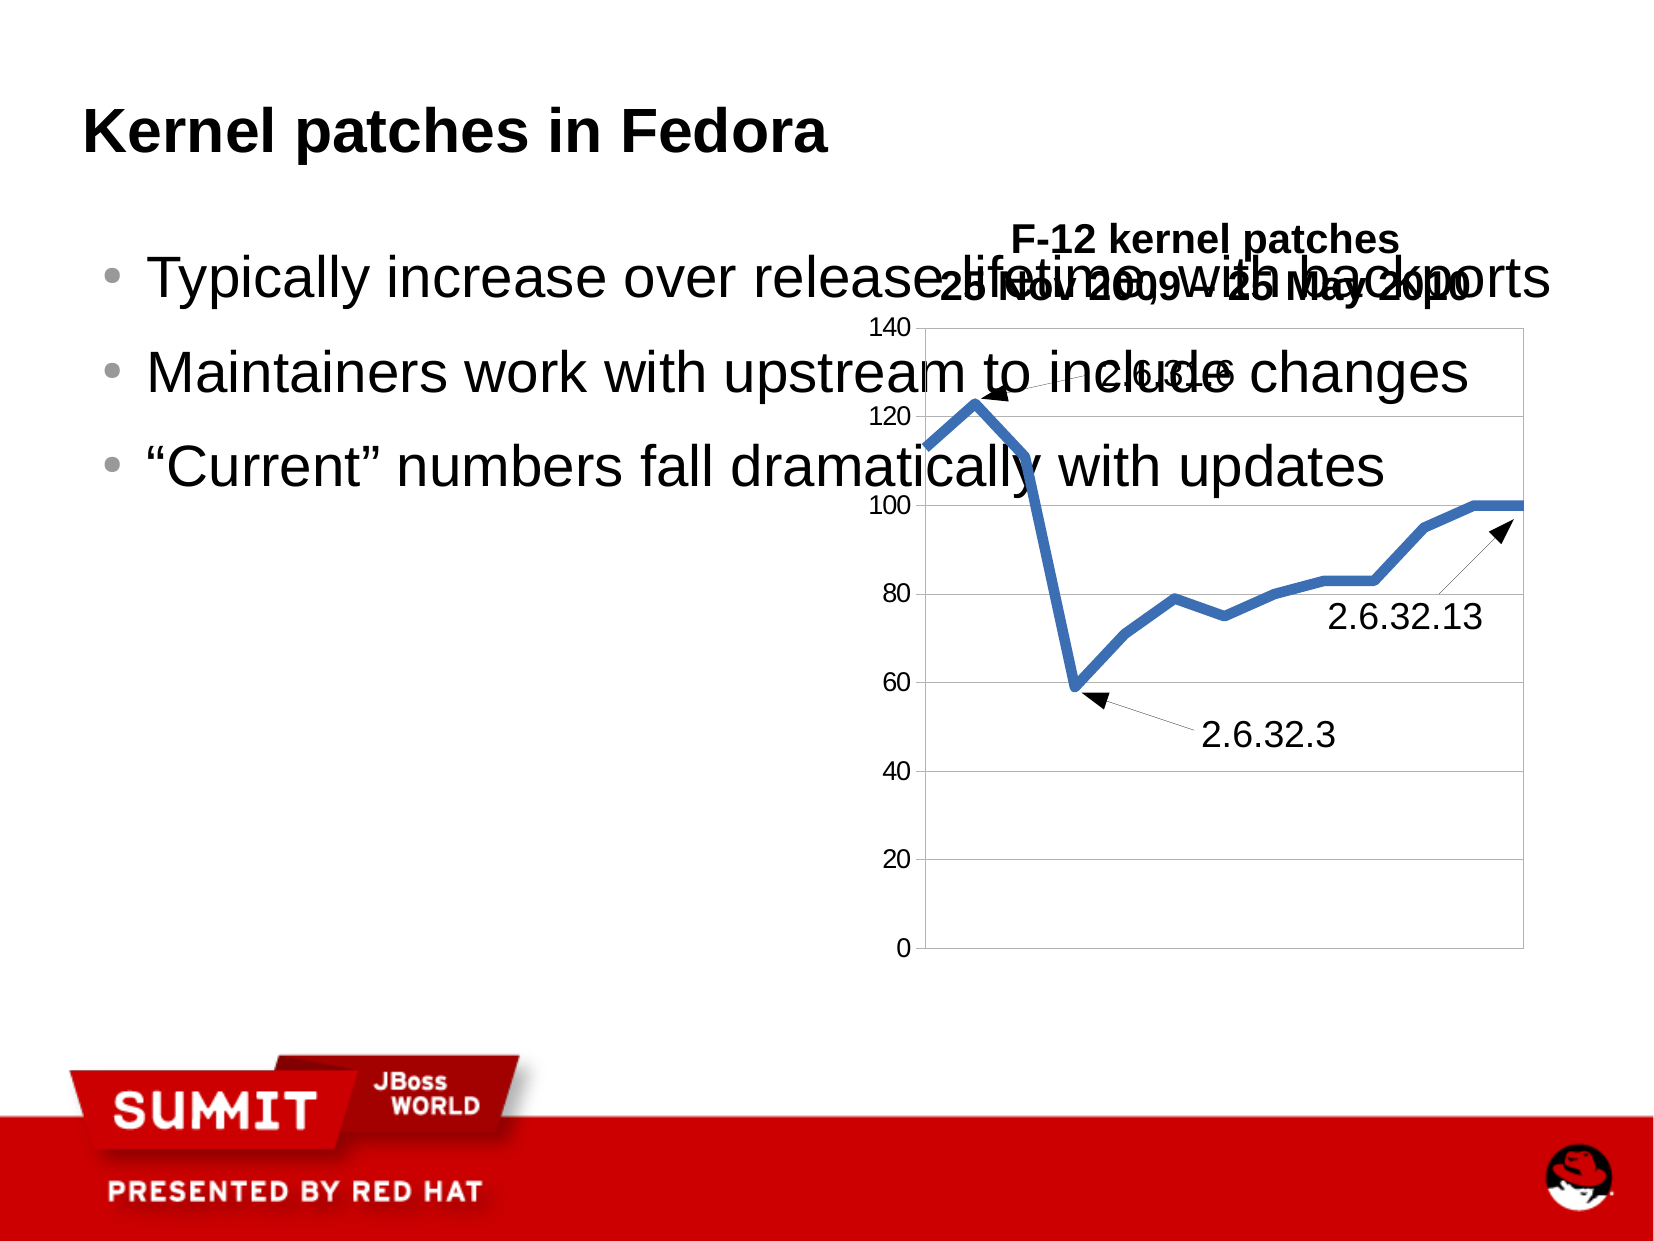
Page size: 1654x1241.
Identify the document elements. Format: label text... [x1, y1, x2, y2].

title Kernel patches in Fedora [82, 37, 1571, 226]
picture [0, 1043, 1654, 1241]
text_box 2.6.31.6 [1085, 345, 1274, 403]
chart [854, 300, 1538, 977]
list Typically increase over release lifetime, with backports Maintainers work with upstream to include changes “Current” numbers fall dramatically with updates [86, 244, 814, 1039]
text_box F-12 kernel patches 25 Nov 2009 – 25 May 2010 [900, 208, 1512, 300]
text_box 2.6.32.13 [1312, 588, 1501, 646]
text_box 2.6.32.3 [1186, 705, 1374, 763]
